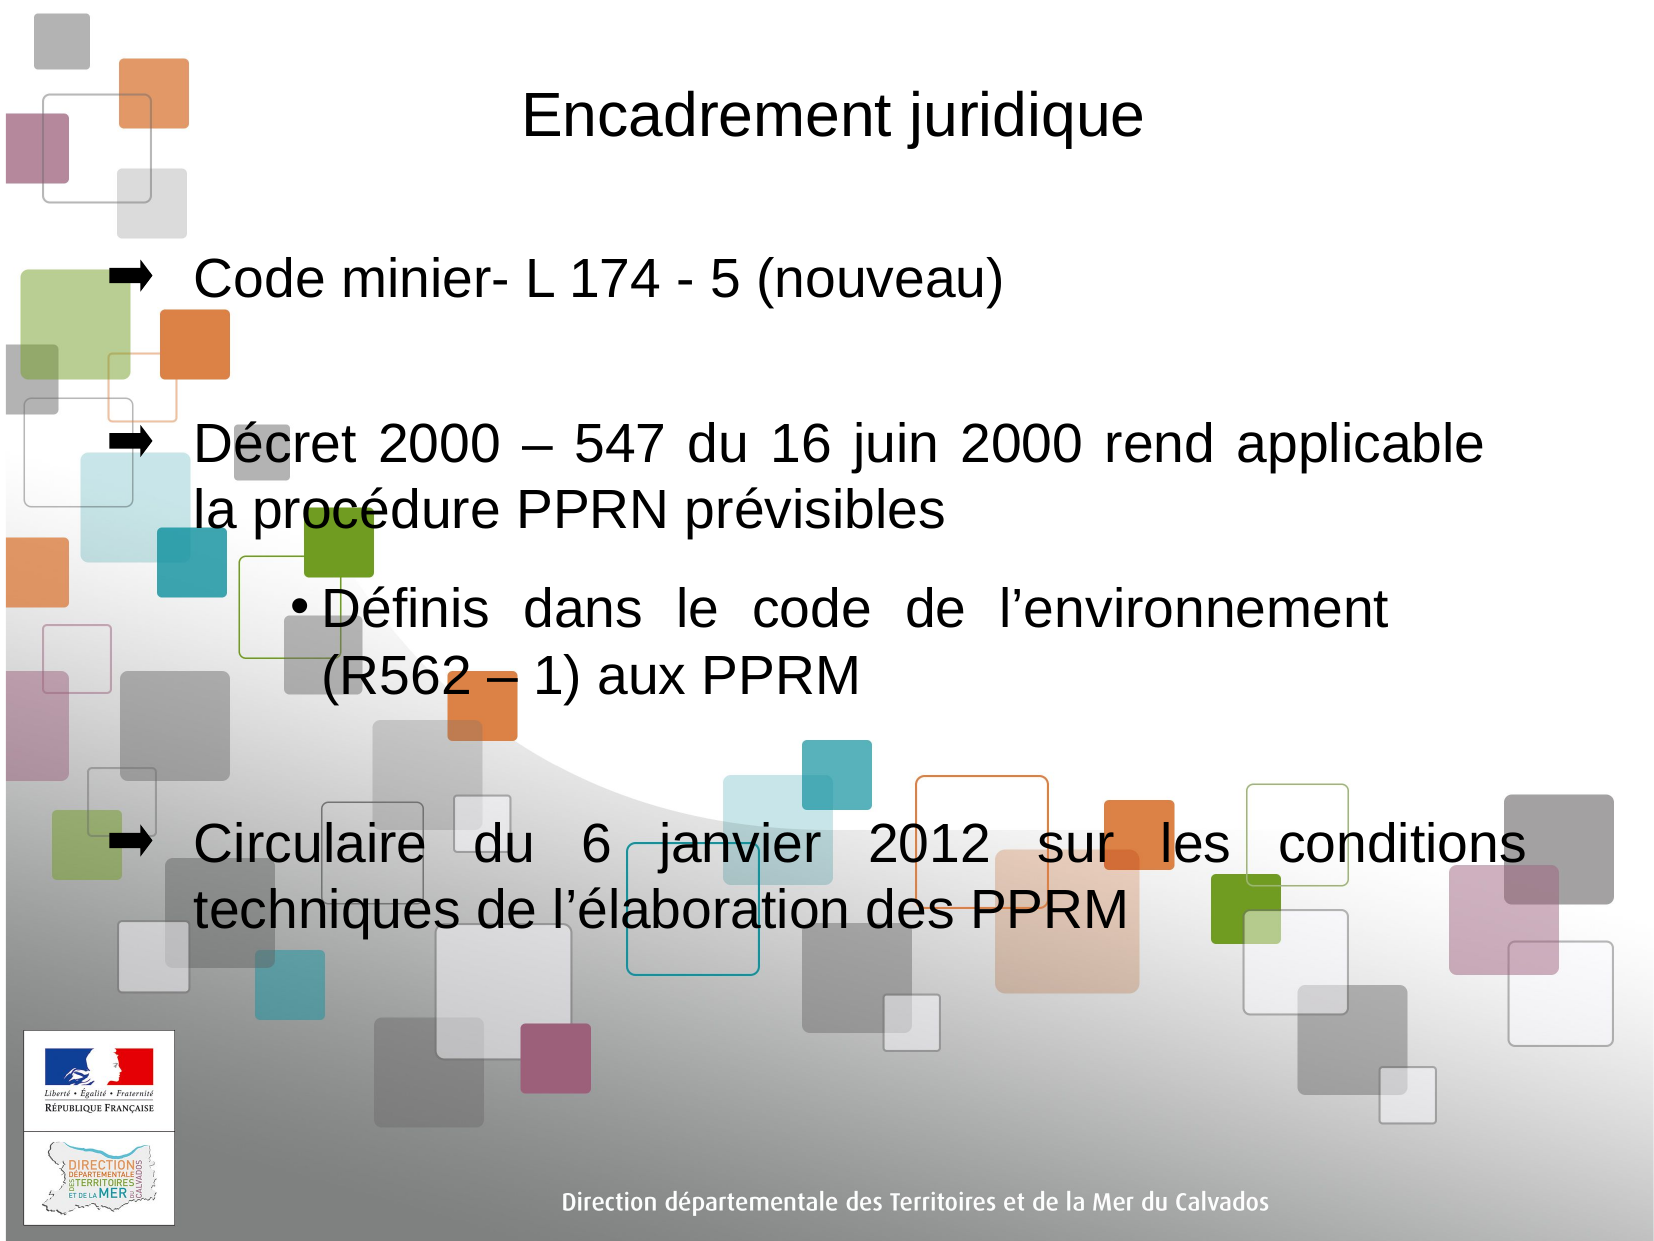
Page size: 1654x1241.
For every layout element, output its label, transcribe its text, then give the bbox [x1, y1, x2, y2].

text_box [110, 427, 152, 455]
text_box [110, 826, 152, 855]
text_box Circulaire du 6 janvier 2012 sur les conditions techniques de l’élaboration des PPRM [179, 799, 1544, 948]
text_box Décret 2000 – 547 du 16 juin 2000 rend applicable la procédure PPRN prévisibles [179, 399, 1503, 548]
picture [5, 3, 1654, 1241]
text_box Encadrement juridique [68, 66, 1599, 157]
text_box Code minier- L 174 - 5 (nouveau) [179, 234, 1613, 316]
text_box [110, 261, 152, 290]
text_box Définis dans le code de l’environnement (R562 – 1) aux PPRM [275, 564, 1406, 799]
